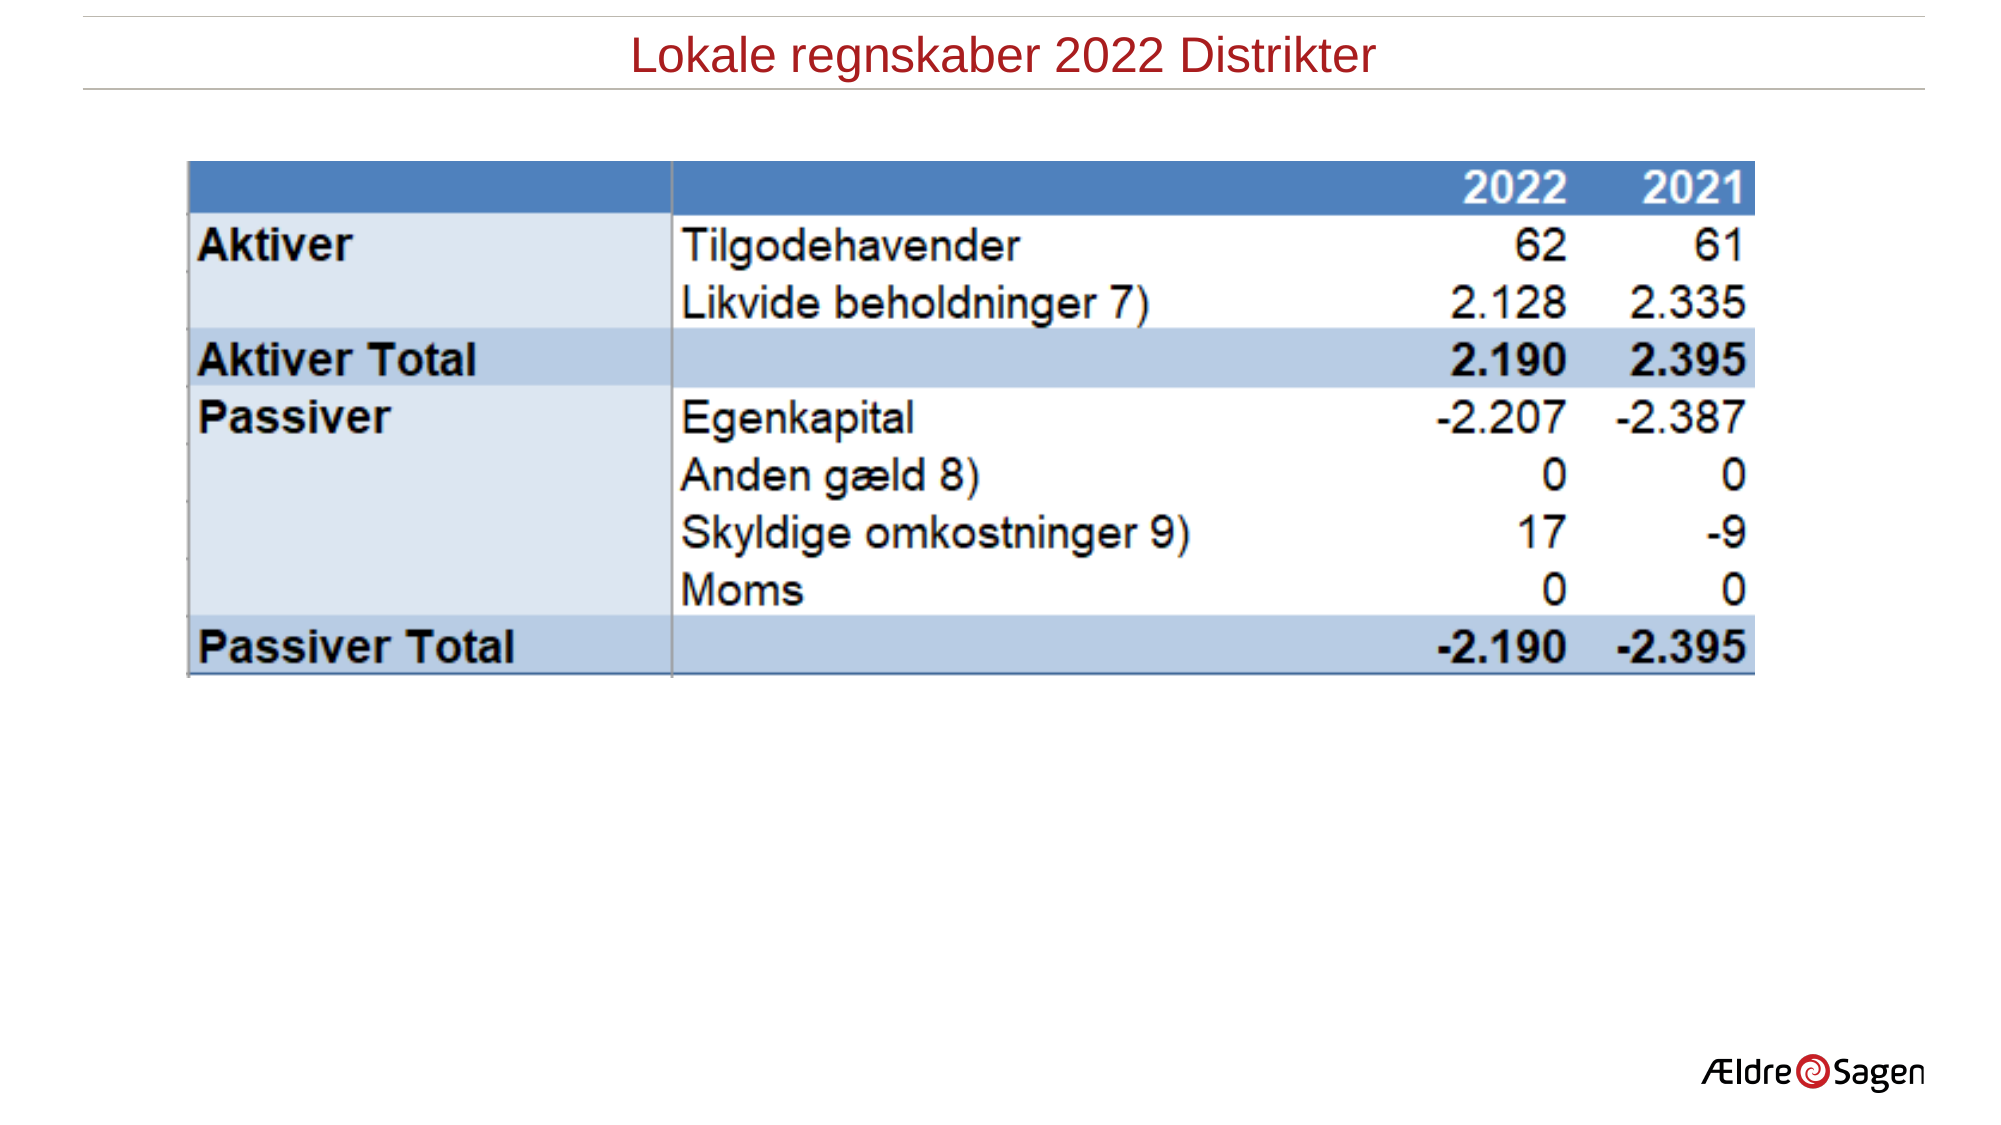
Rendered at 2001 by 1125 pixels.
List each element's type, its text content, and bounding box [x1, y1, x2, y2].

text_box Lokale regnskaber 2022 Distrikter [82, 14, 1925, 92]
text_box [79, 123, 1922, 1036]
picture [186, 161, 1755, 679]
